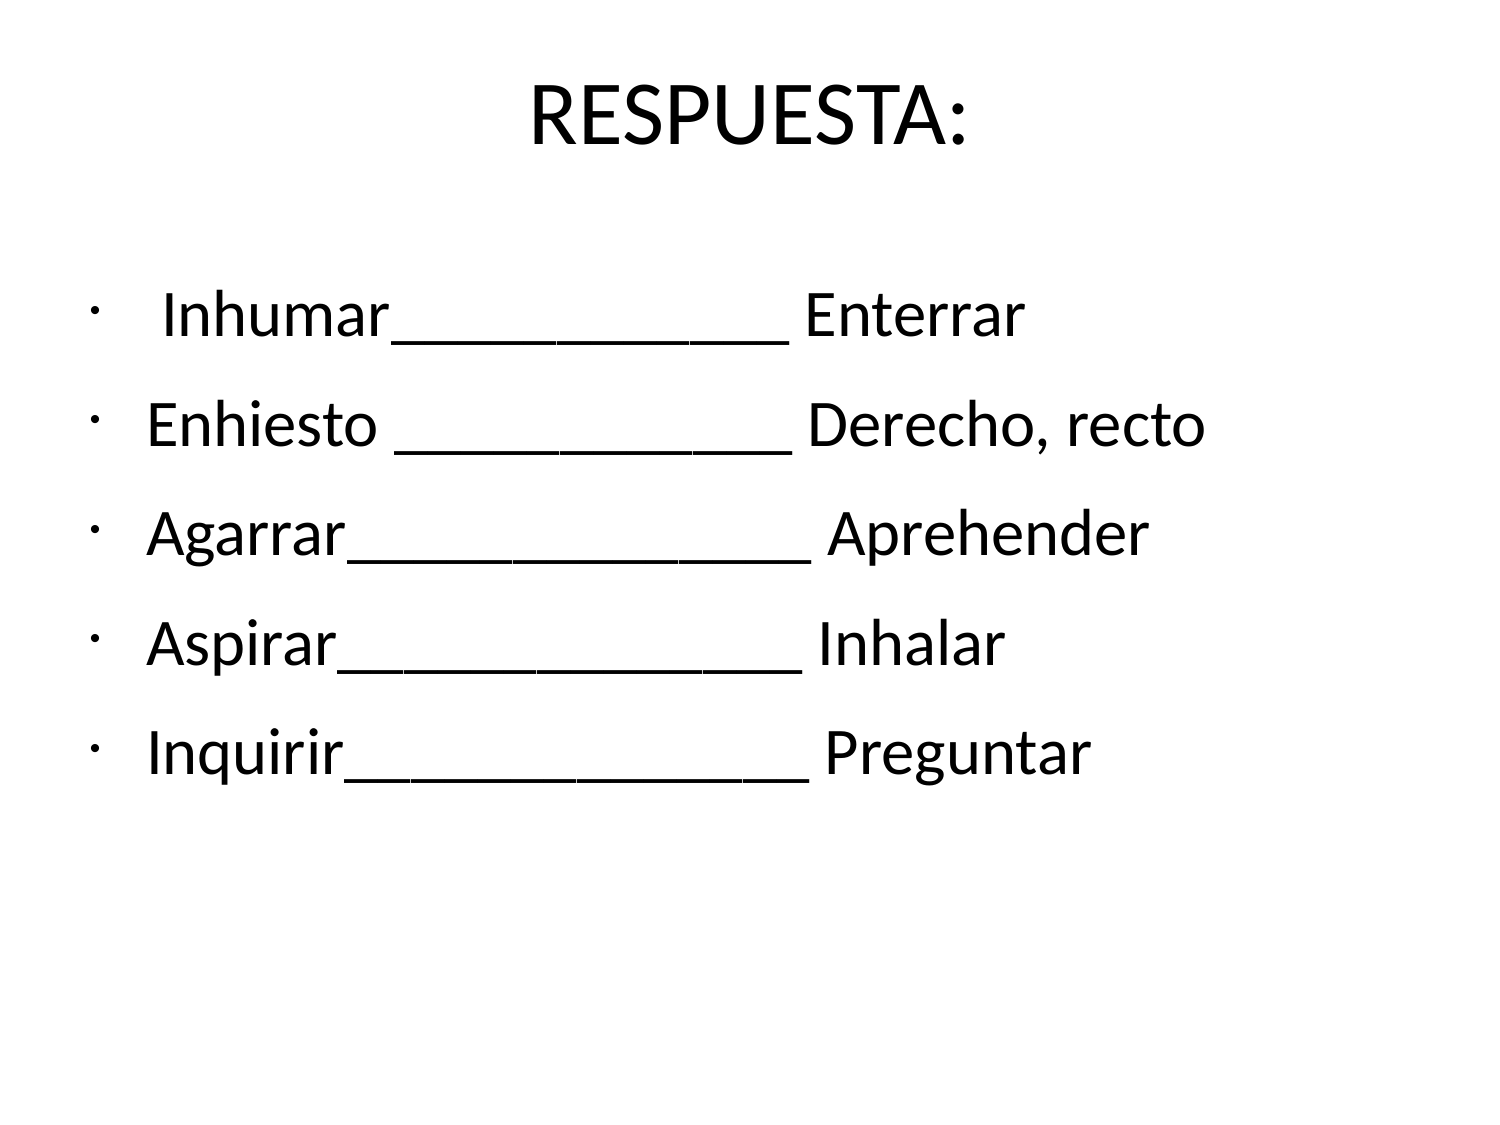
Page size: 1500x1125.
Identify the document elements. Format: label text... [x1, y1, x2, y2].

list Inhumar____________ Enterrar Enhiesto ____________ Derecho, recto Agarrar______________ Aprehender Aspirar______________ Inhalar Inquirir______________ Preguntar [75, 262, 1425, 1005]
title RESPUESTA: [75, 45, 1425, 233]
